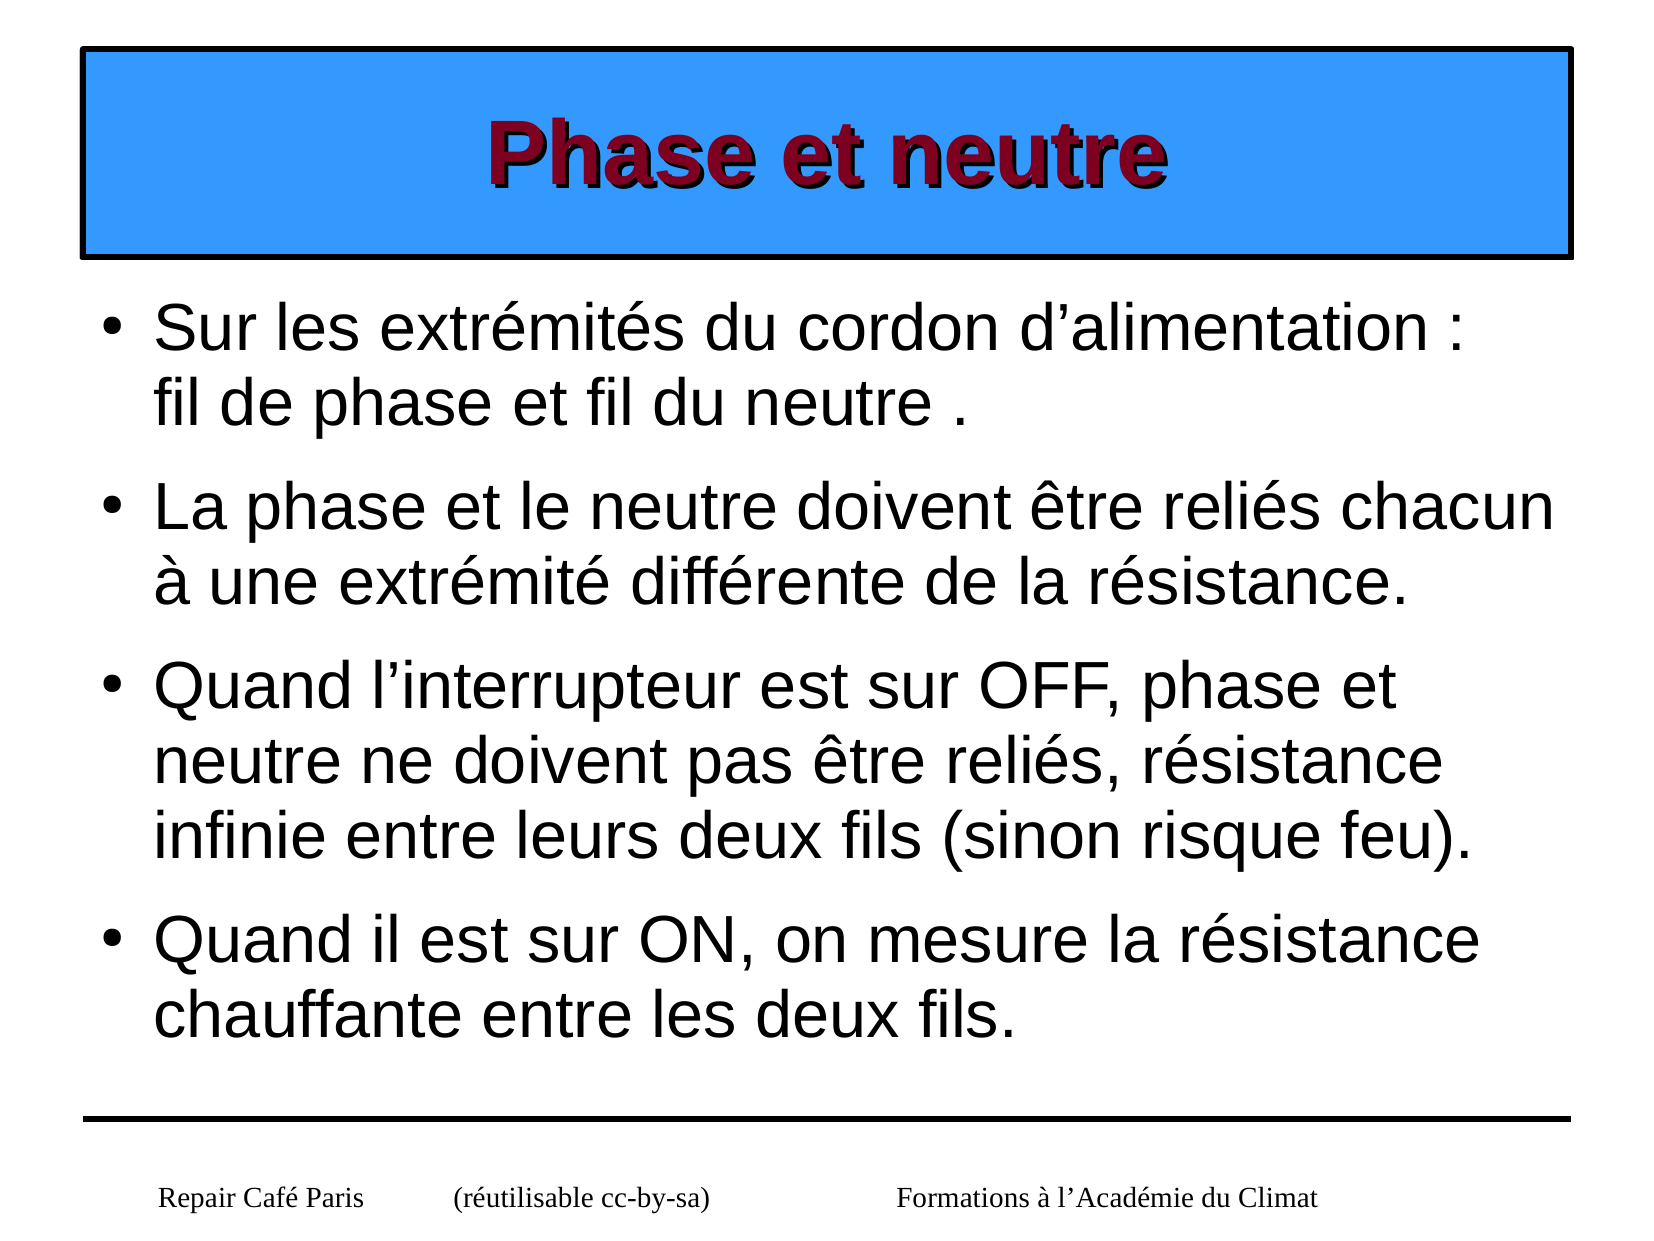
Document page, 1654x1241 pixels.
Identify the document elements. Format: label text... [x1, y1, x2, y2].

title Phase et neutre [82, 49, 1571, 257]
list Sur les extrémités du cordon d’alimentation : fil de phase et fil du neutre . La phase et le neutre doivent être reliés chacun à une extrémité différente de la résistance. Quand l’interrupteur est sur OFF, phase et neutre ne doivent pas être reliés, résistance infinie entre leurs deux fils (sinon risque feu). Quand il est sur ON, on mesure la résistance chauffante entre les deux fils. [82, 290, 1571, 1052]
